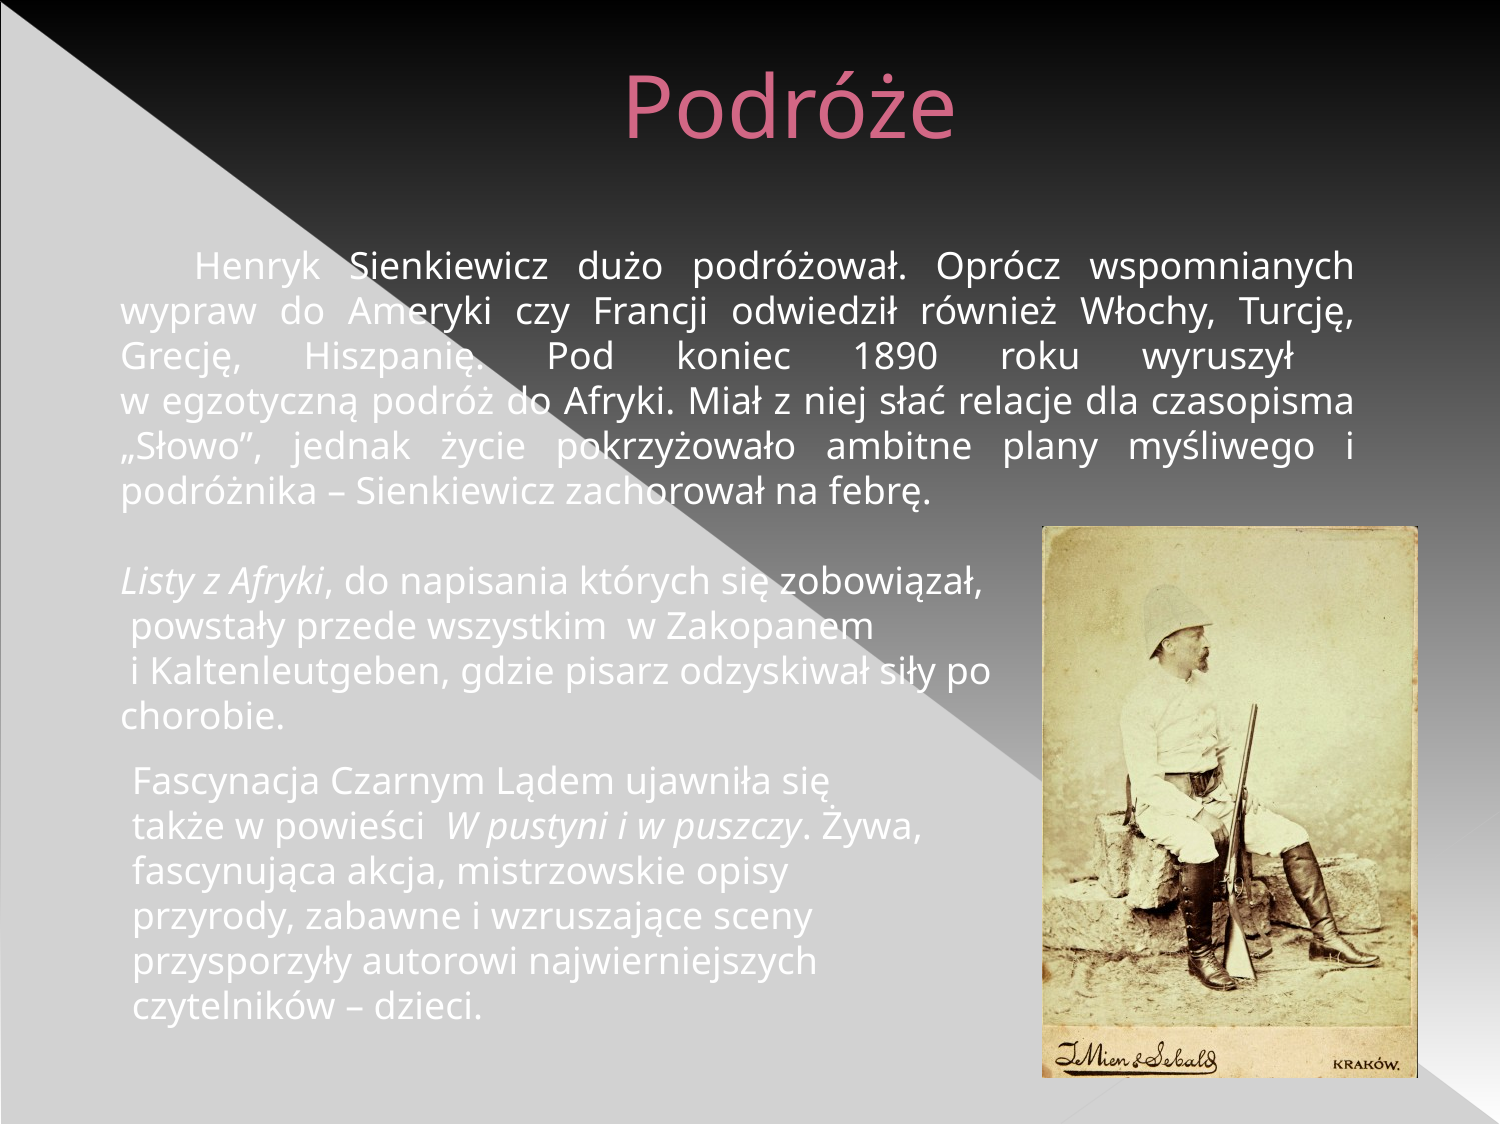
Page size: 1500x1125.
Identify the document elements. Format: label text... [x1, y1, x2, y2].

picture [1042, 526, 1418, 1079]
text_box Henryk Sienkiewicz dużo podróżował. Oprócz wspomnianych wypraw do Ameryki czy Francji odwiedził również Włochy, Turcję, Grecję, Hiszpanię. Pod koniec 1890 roku wyruszył w egzotyczną podróż do Afryki. Miał z niej słać relacje dla czasopisma „Słowo”, jednak życie pokrzyżowało ambitne plany myśliwego i podróżnika – Sienkiewicz zachorował na febrę. Listy z Afryki, do napisania których się zobowiązał, powstały przede wszystkim w Zakopanem i Kaltenleutgeben, gdzie pisarz odzyskiwał siły po chorobie. [105, 234, 1372, 745]
text_box Fascynacja Czarnym Lądem ujawniła się także w powieści W pustyni i w puszczy. Żywa, fascynująca akcja, mistrzowskie opisy przyrody, zabawne i wzruszające sceny przysporzyły autorowi najwierniejszych czytelników – dzieci. [117, 749, 950, 1035]
title Podróże [75, 43, 1425, 274]
